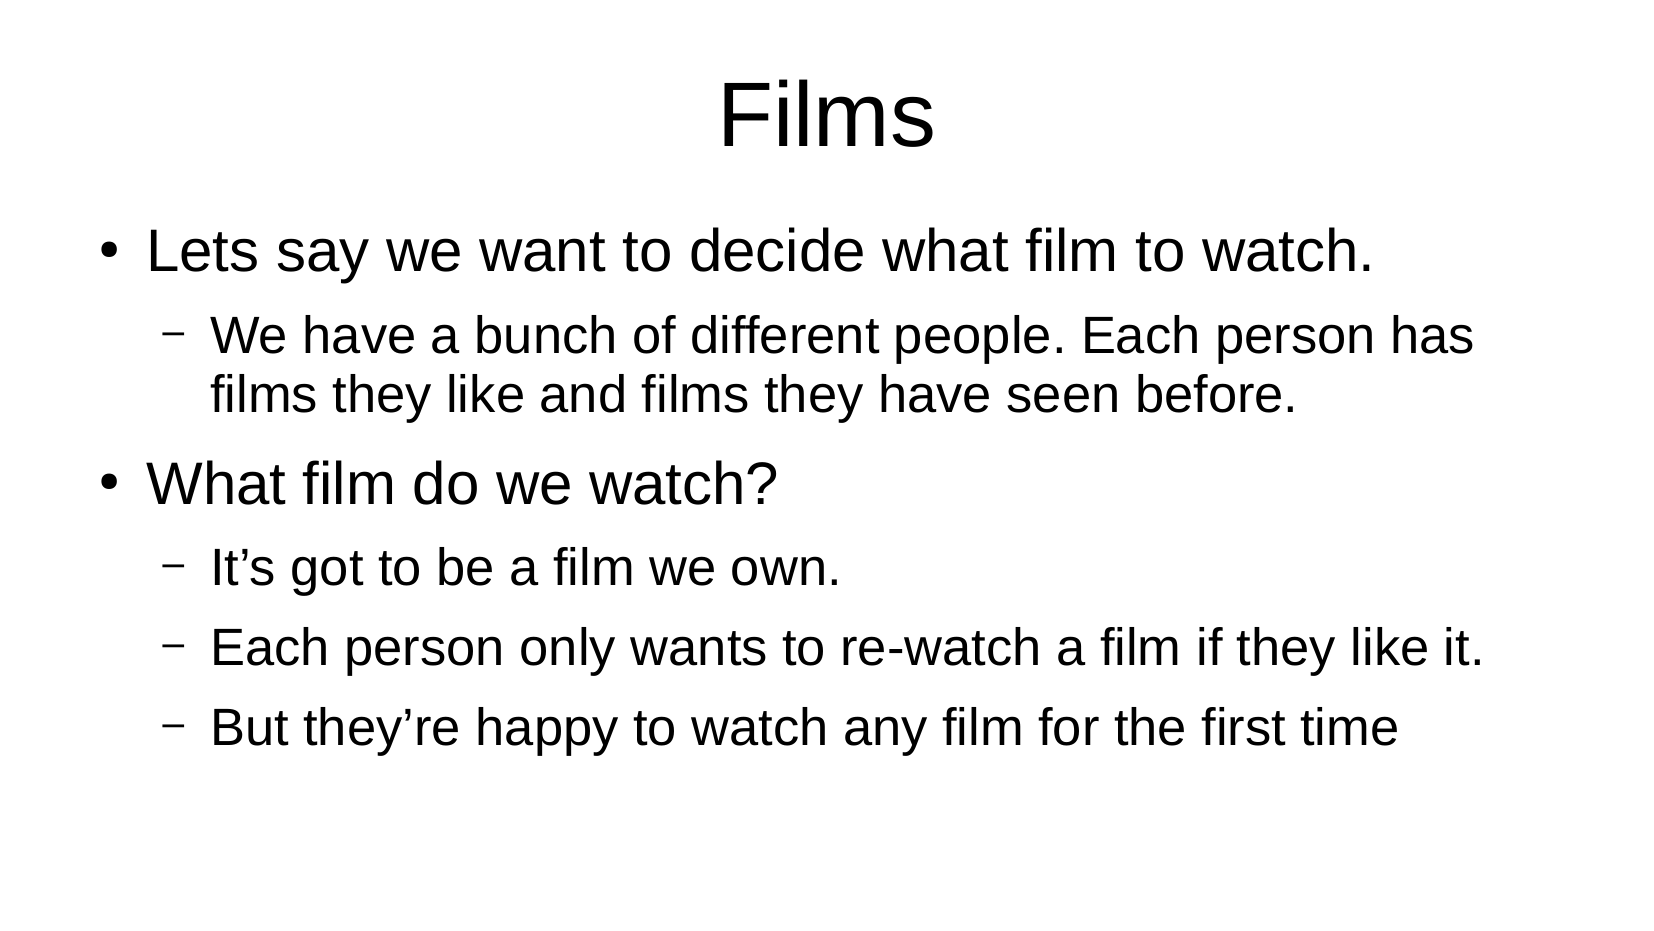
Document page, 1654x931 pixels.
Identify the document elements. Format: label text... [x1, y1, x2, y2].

title Films [82, 37, 1571, 193]
list Lets say we want to decide what film to watch. We have a bunch of different people. Each person has films they like and films they have seen before. What film do we watch? It’s got to be a film we own. Each person only wants to re-watch a film if they like it. But they’re happy to watch any film for the first time [82, 217, 1571, 758]
